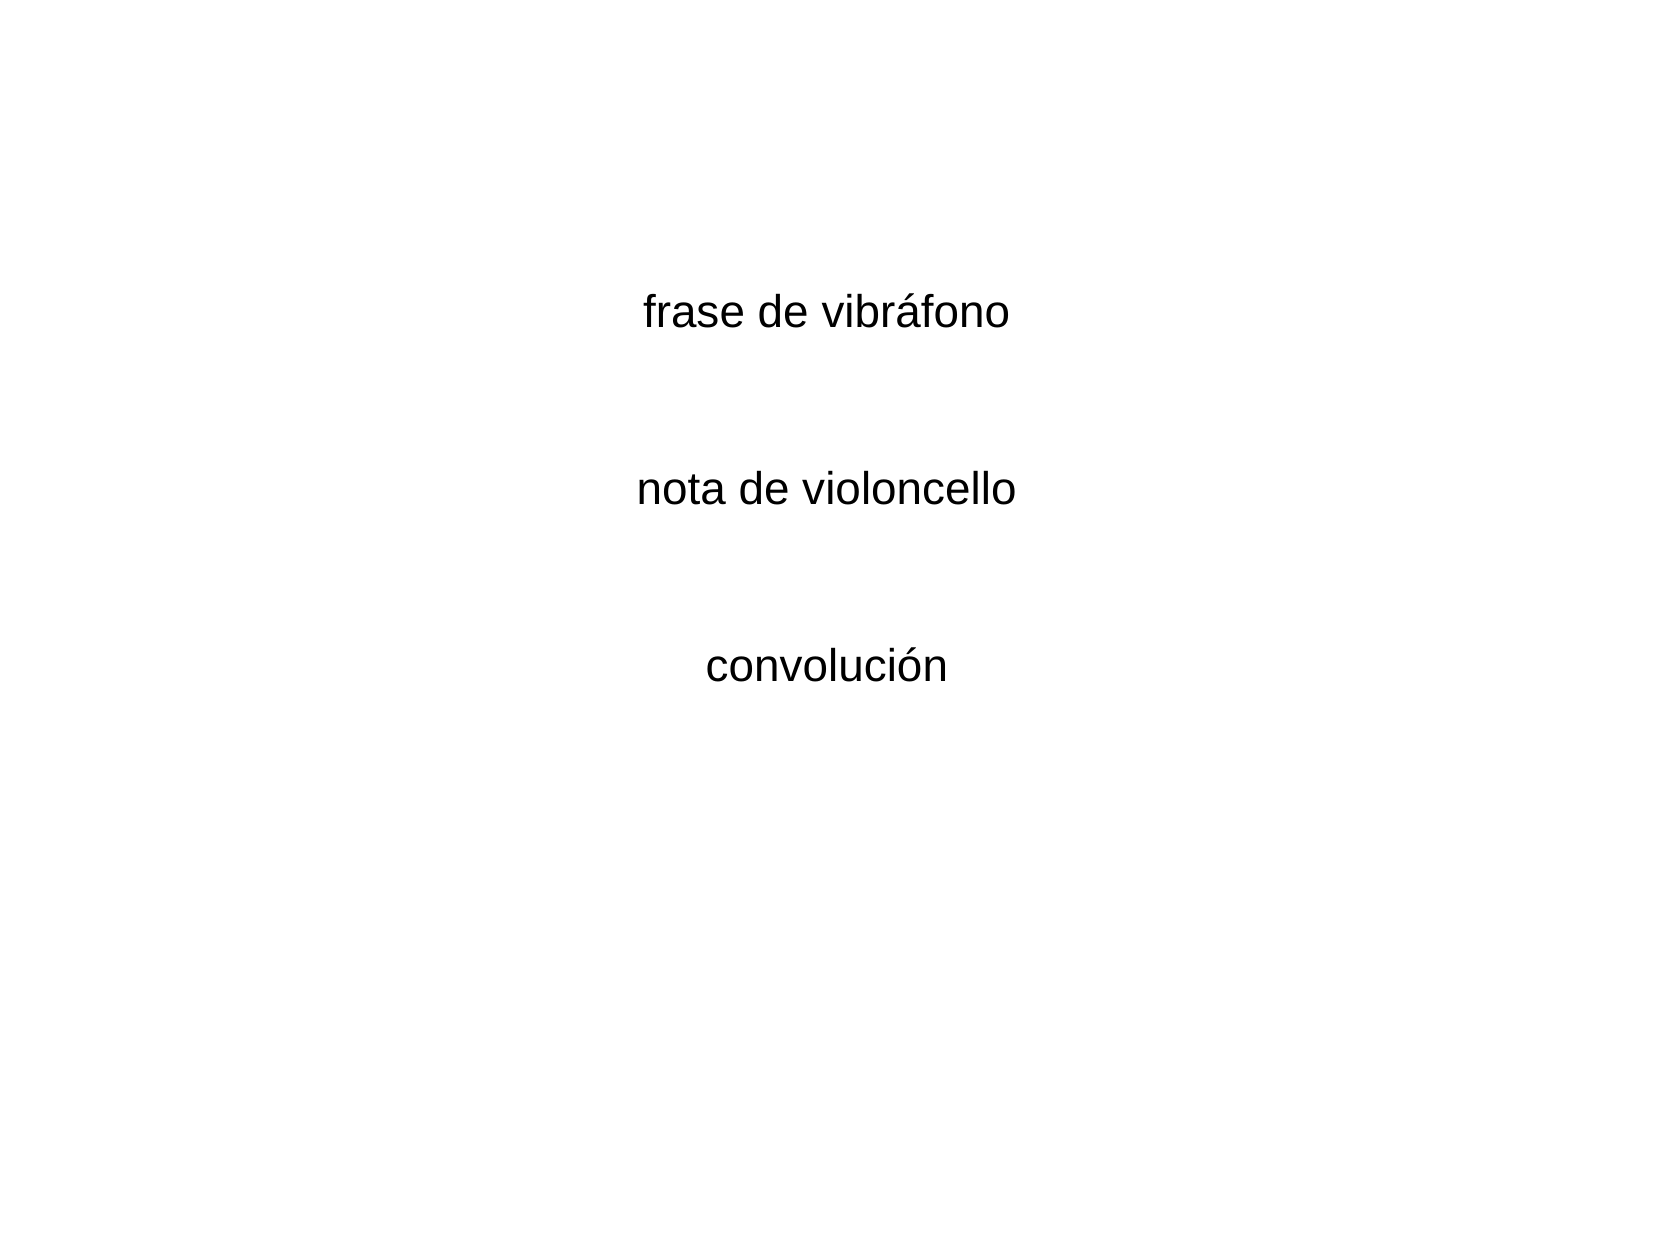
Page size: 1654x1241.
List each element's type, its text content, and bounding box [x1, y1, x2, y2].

subtitle frase de vibráfono [82, 238, 1571, 384]
text_box convolución [82, 592, 1571, 739]
text_box nota de violoncello [82, 415, 1571, 562]
